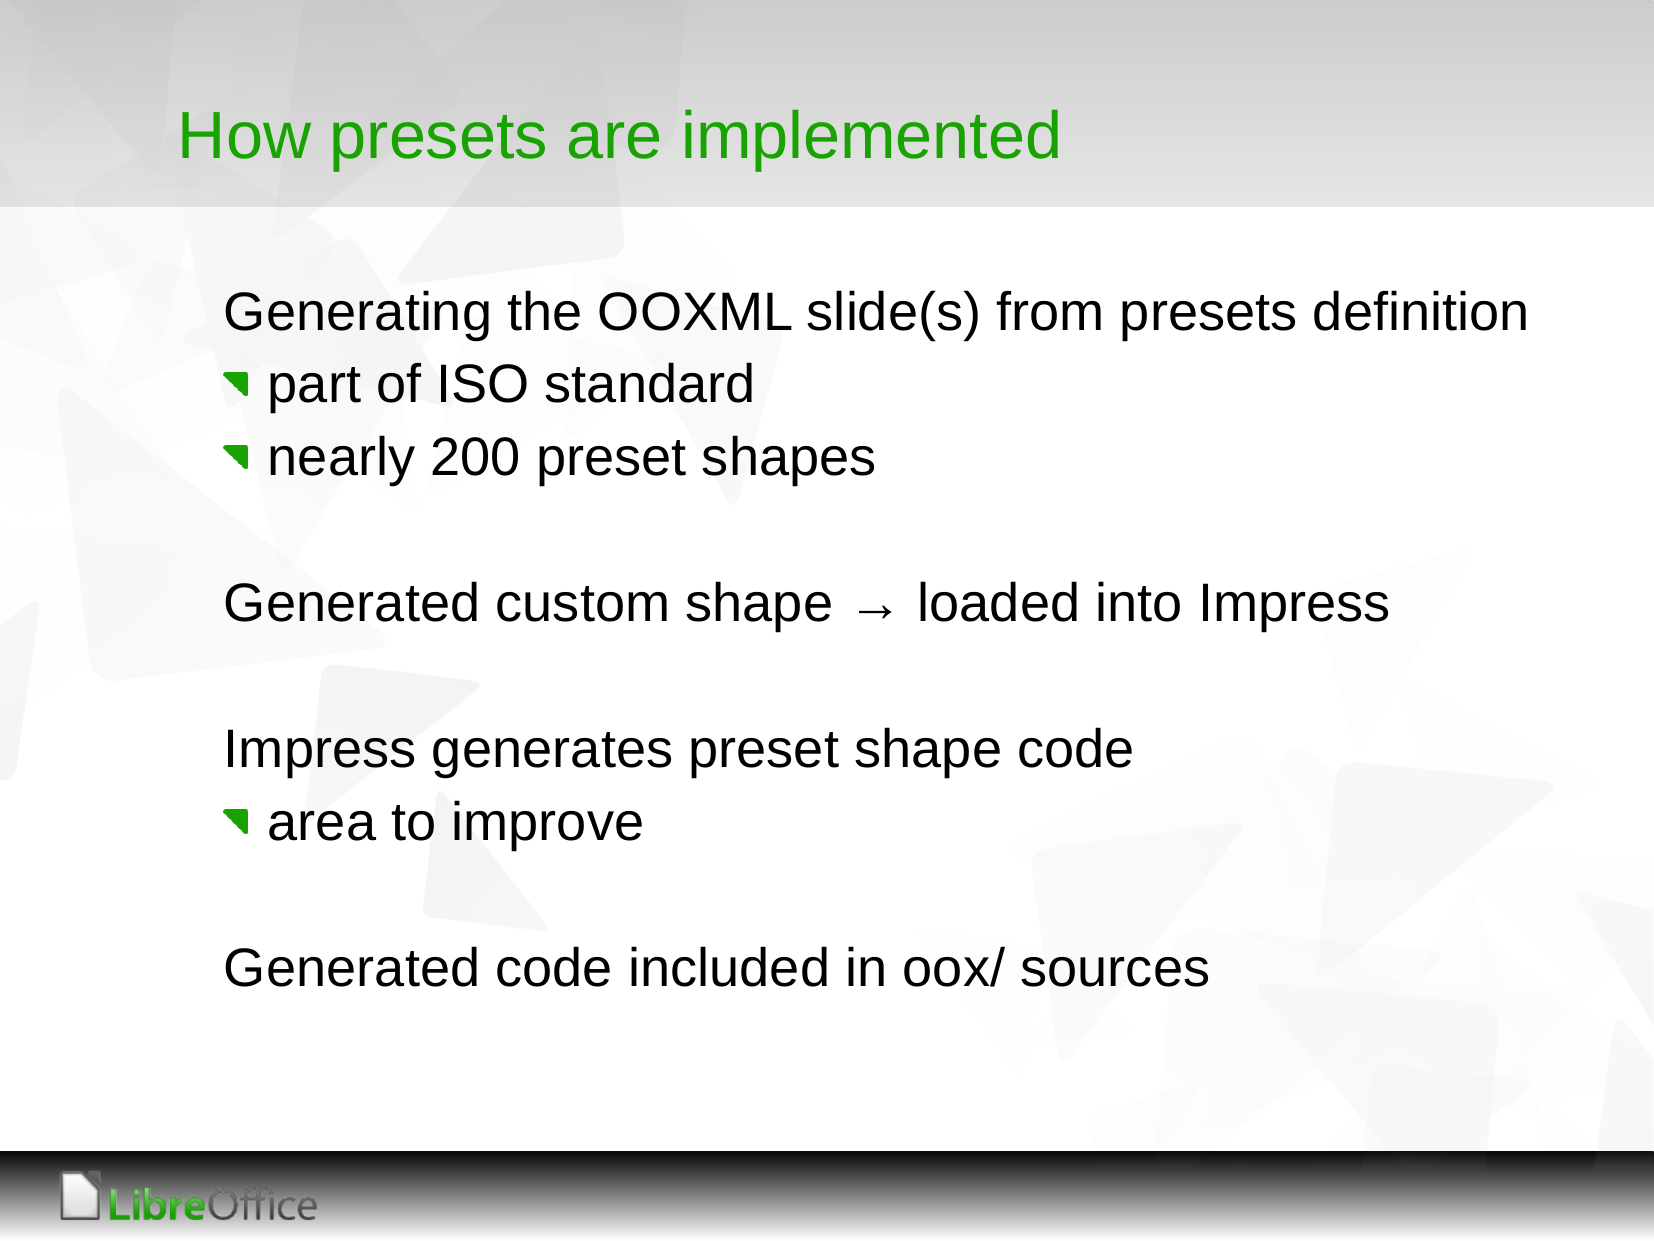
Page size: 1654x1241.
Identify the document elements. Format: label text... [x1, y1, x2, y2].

picture [0, 0, 783, 931]
title How presets are implemented [177, 46, 1525, 226]
list Generating the OOXML slide(s) from presets definition part of ISO standard nearly 200 preset shapes Generated custom shape → loaded into Impress Impress generates preset shape code area to improve Generated code included in oox/ sources [180, 280, 1547, 998]
picture [915, 548, 1654, 1169]
picture [41, 1152, 337, 1240]
